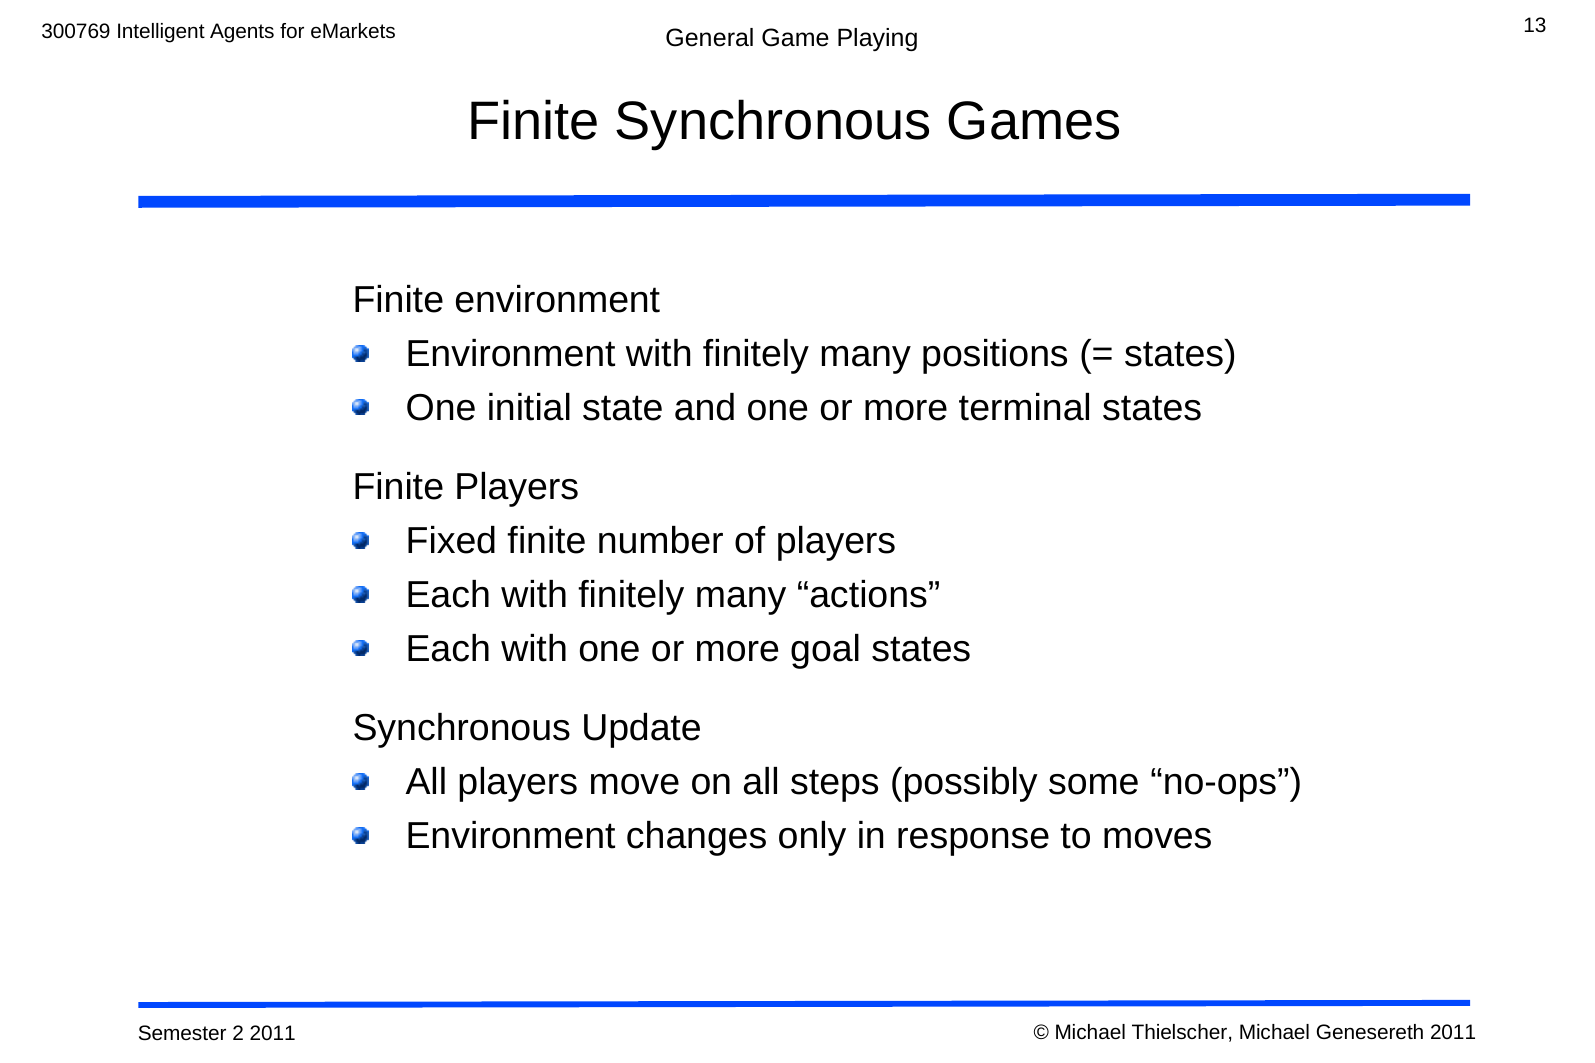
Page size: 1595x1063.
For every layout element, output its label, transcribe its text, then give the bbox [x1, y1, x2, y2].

list Finite environment Environment with finitely many positions (= states) One initial state and one or more terminal states Finite Players Fixed finite number of players Each with finitely many “actions” Each with one or more goal states Synchronous Update All players move on all steps (possibly some “no-ops”) Environment changes only in response to moves [334, 278, 1350, 1010]
title Finite Synchronous Games [114, 51, 1476, 190]
